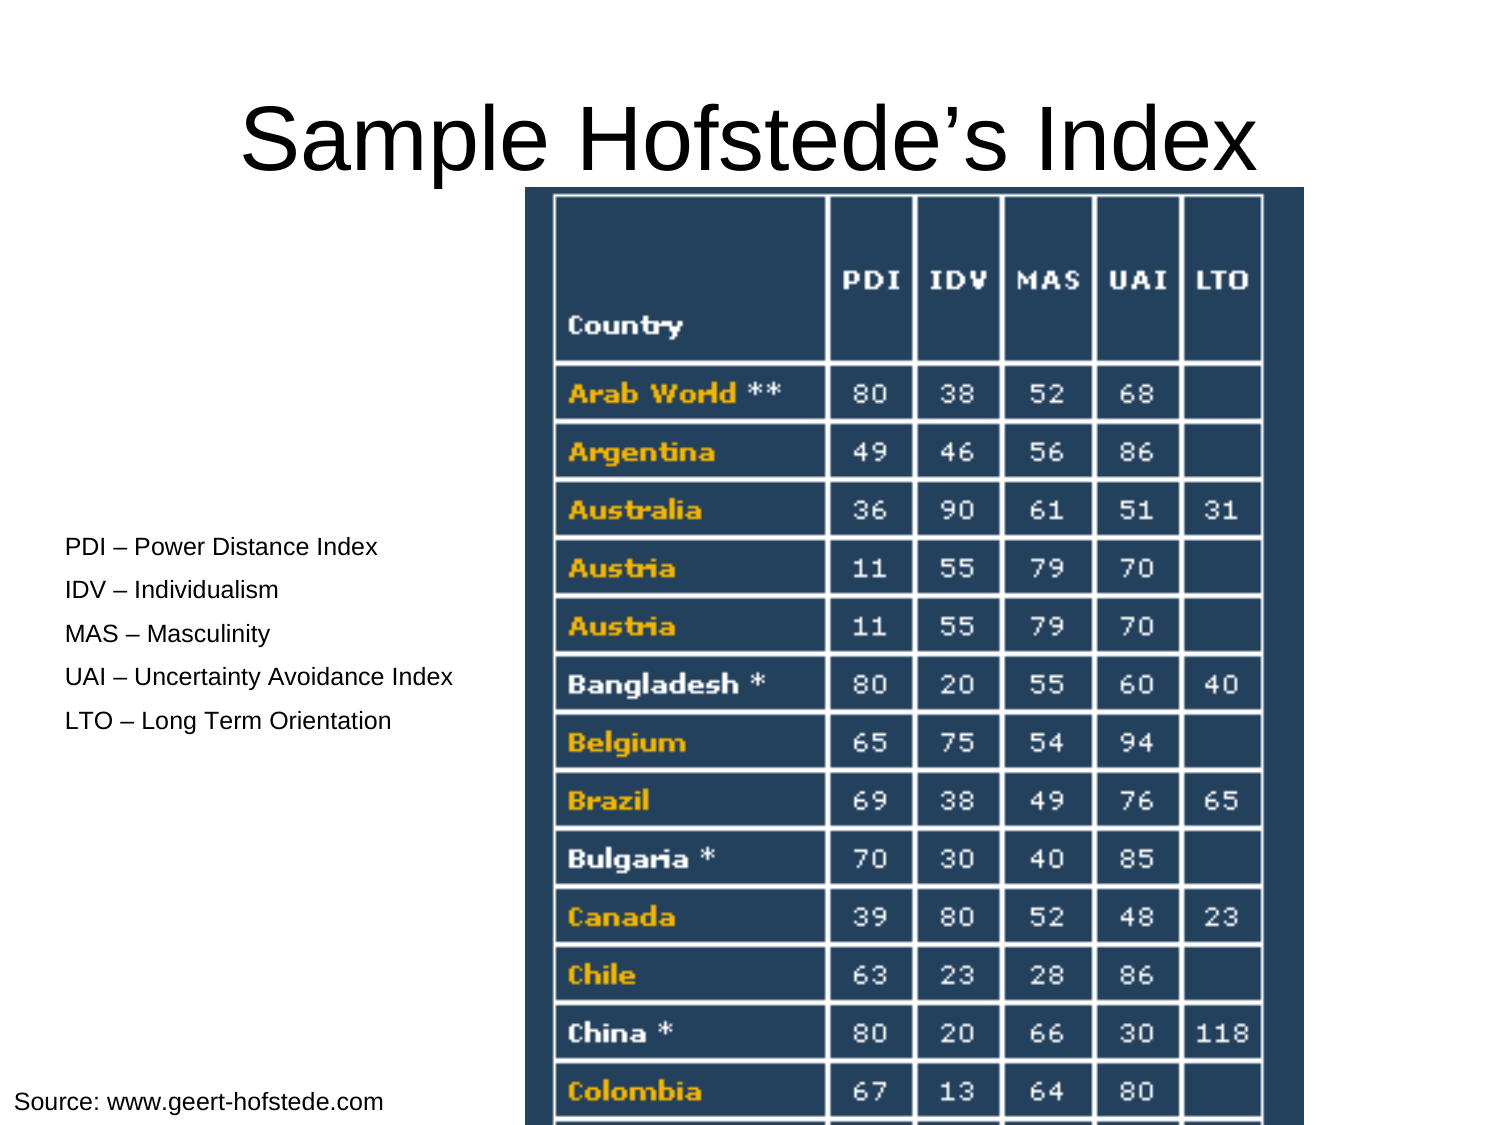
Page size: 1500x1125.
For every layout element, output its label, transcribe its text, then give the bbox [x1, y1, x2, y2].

text_box Source: www.geert-hofstede.com [0, 1079, 400, 1124]
picture [525, 187, 1304, 1125]
title Sample Hofstede’s Index [75, 45, 1426, 233]
text_box PDI – Power Distance Index IDV – Individualism MAS – Masculinity UAI – Uncertainty Avoidance Index LTO – Long Term Orientation [50, 524, 501, 743]
